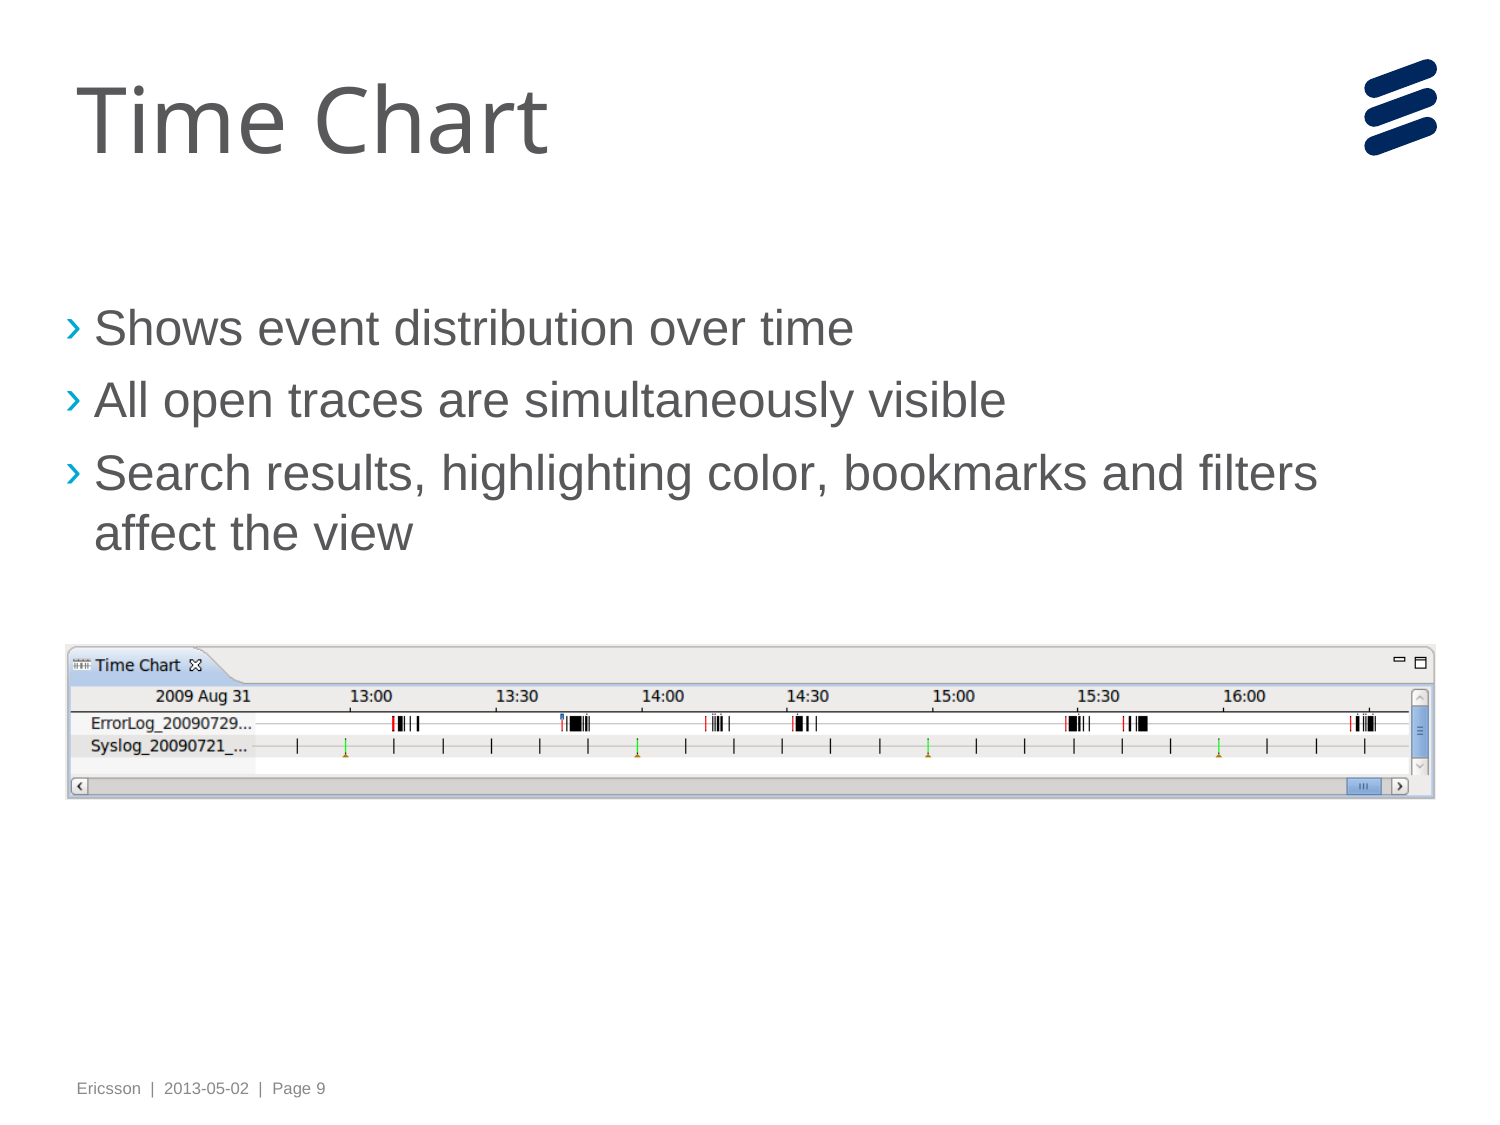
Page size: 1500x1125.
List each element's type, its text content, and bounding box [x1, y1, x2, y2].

list Shows event distribution over time All open traces are simultaneously visible Search results, highlighting color, bookmarks and filters affect the view [65, 295, 1436, 599]
picture [65, 644, 1436, 800]
title Time Chart [64, 39, 1295, 218]
